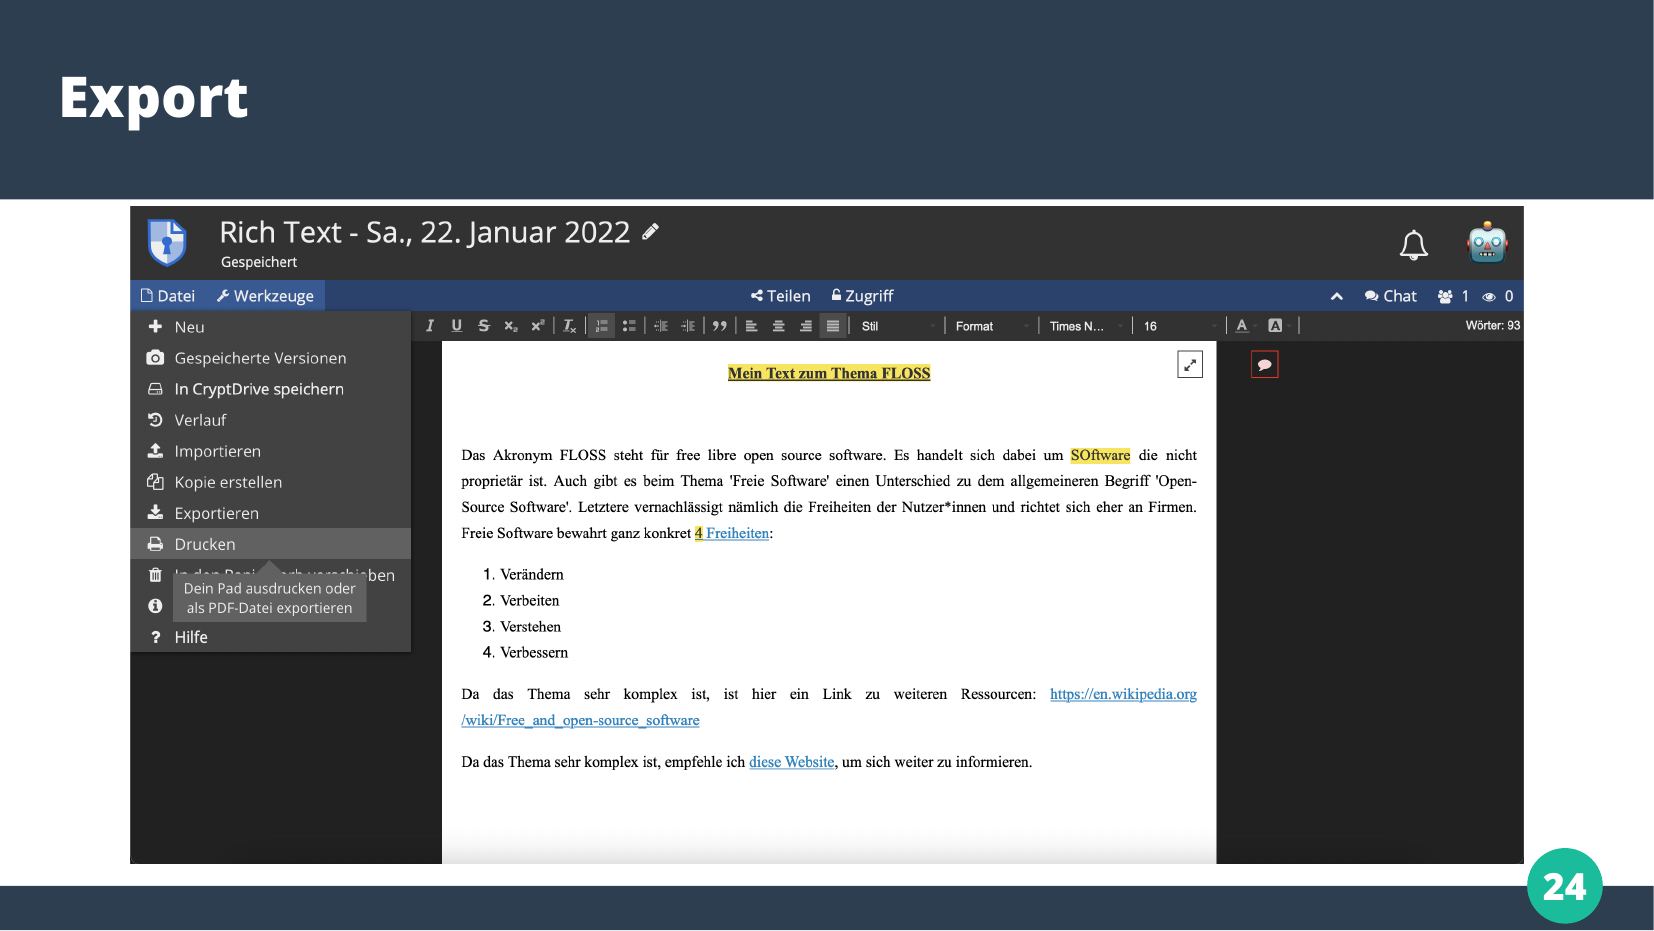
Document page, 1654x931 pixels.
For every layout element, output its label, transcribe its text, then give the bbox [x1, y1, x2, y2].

picture [130, 206, 1524, 864]
title Export [59, 37, 1595, 155]
